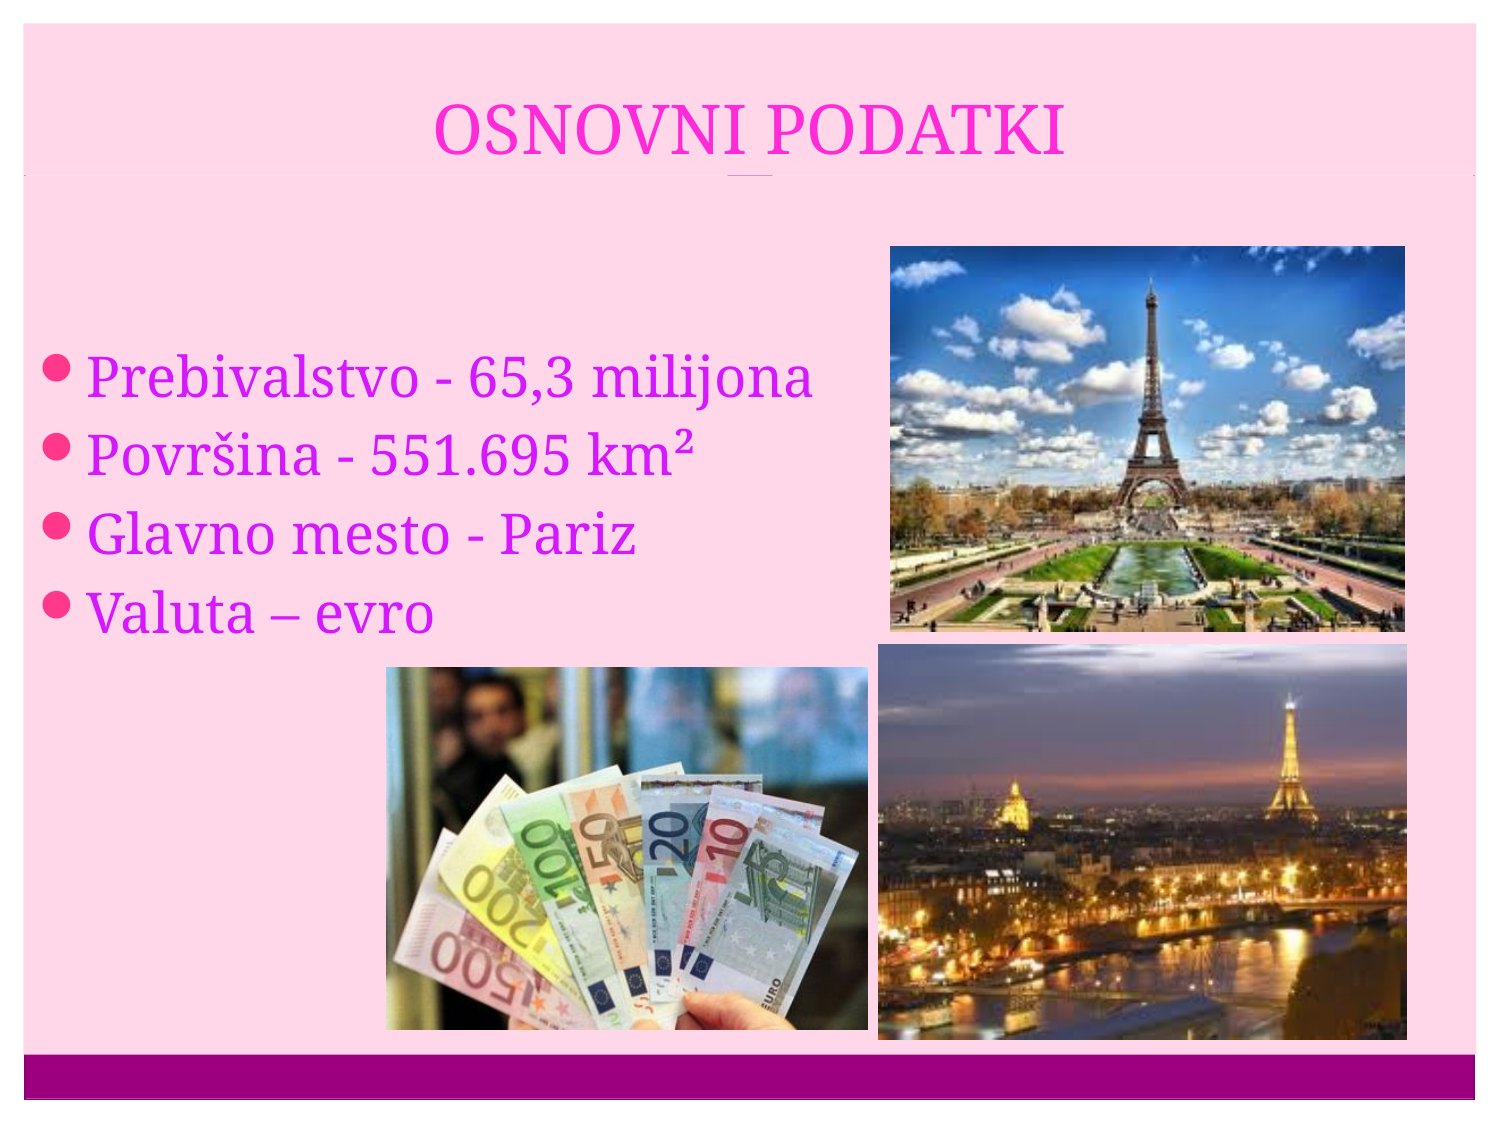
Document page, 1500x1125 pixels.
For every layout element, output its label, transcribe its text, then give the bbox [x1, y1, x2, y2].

picture [386, 667, 868, 1030]
picture [890, 246, 1405, 632]
title OSNOVNI PODATKI [23, 23, 1477, 175]
picture [878, 644, 1407, 1040]
list Prebivalstvo - 65,3 milijona Površina - 551.695 km² Glavno mesto - Pariz Valuta – evro [23, 175, 1477, 1055]
